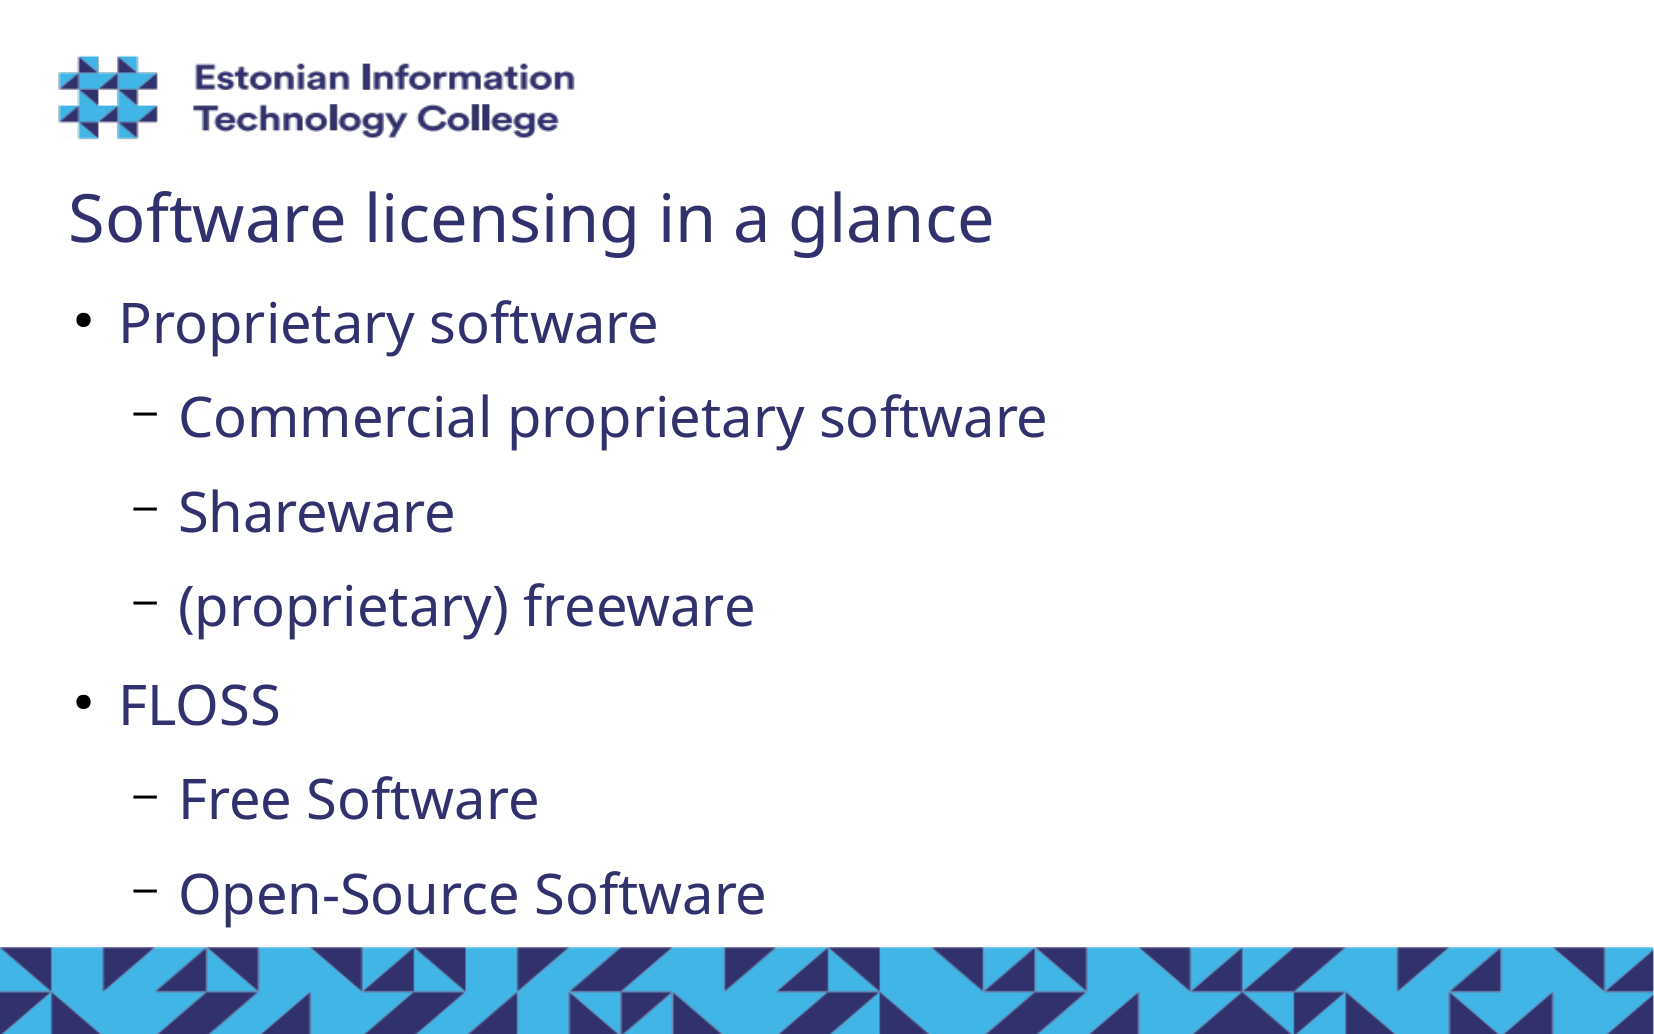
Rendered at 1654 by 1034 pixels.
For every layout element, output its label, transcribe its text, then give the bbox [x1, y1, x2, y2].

list Proprietary software Commercial proprietary software Shareware (proprietary) freeware FLOSS Free Software Open-Source Software [59, 283, 1595, 936]
title Software licensing in a glance [68, 147, 1536, 283]
